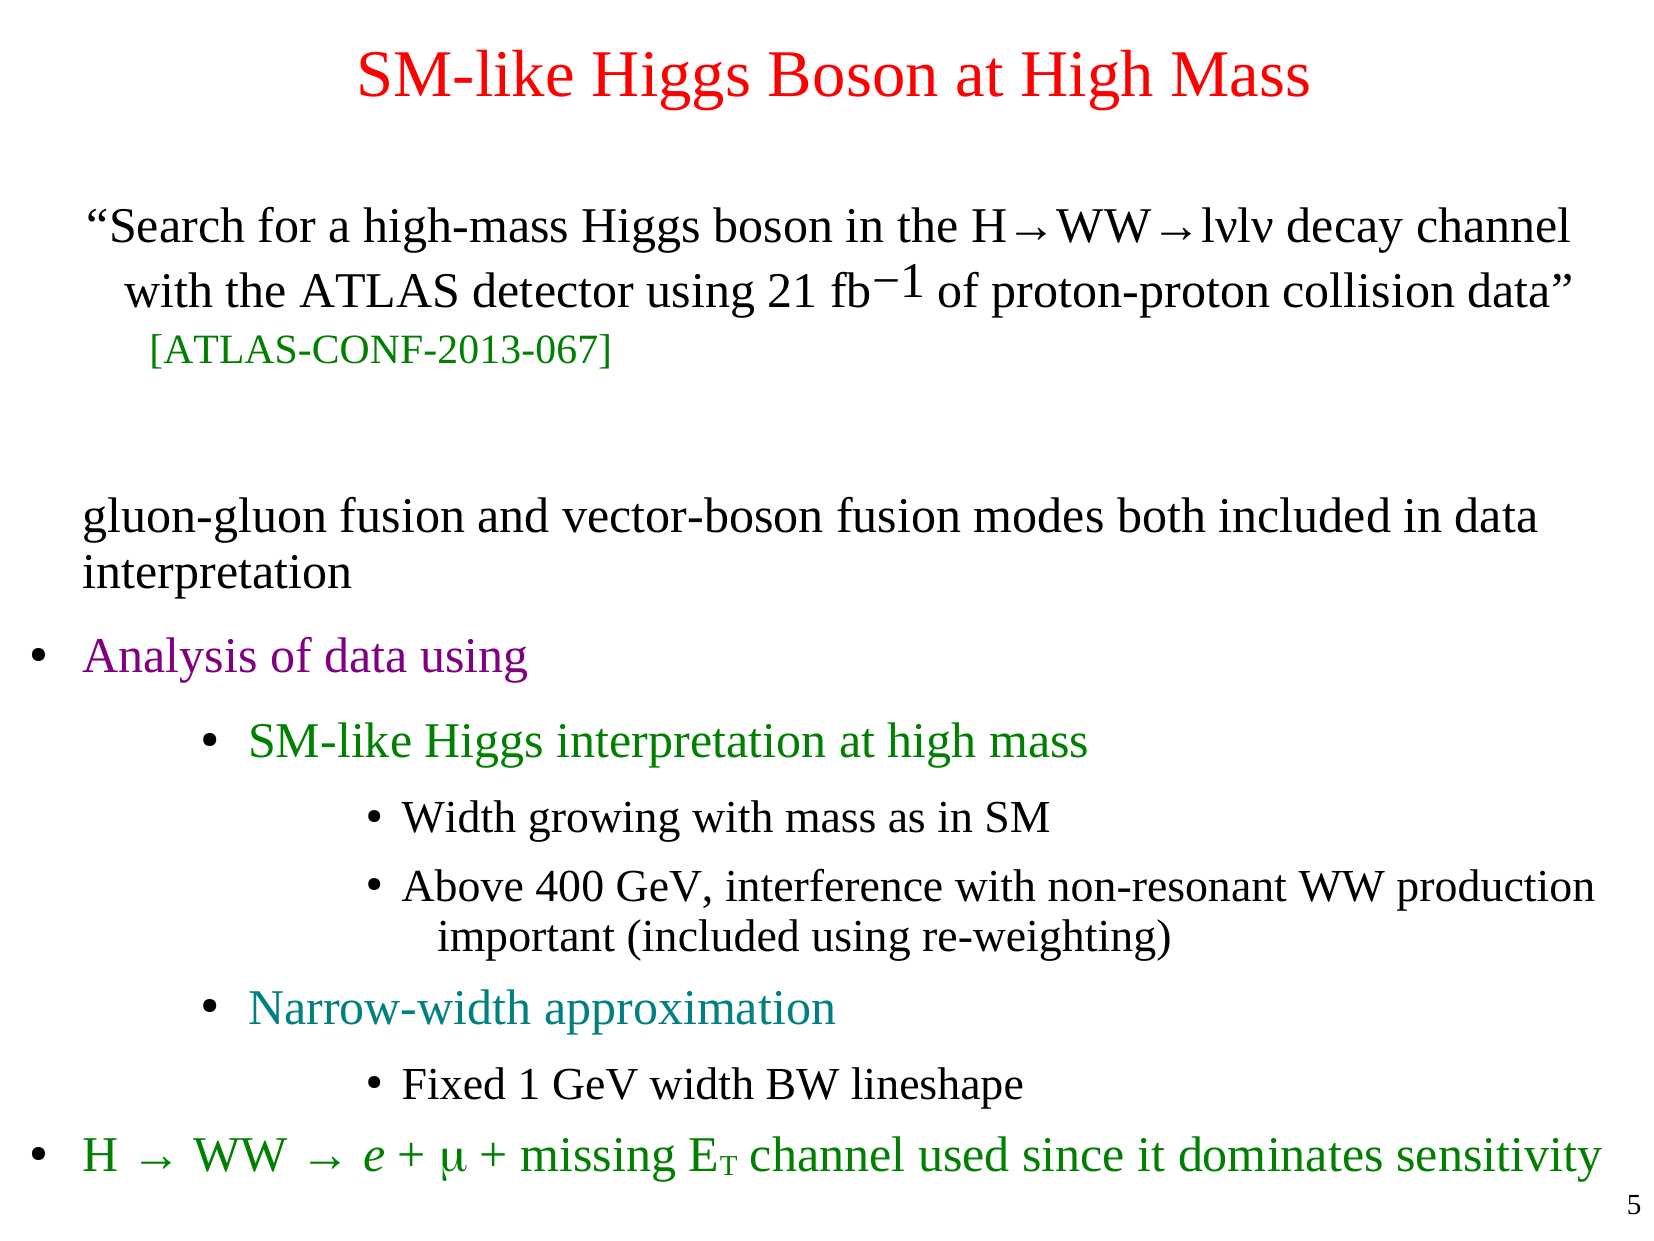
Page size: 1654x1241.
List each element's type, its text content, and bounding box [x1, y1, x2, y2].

title SM-like Higgs Boson at High Mass [128, 5, 1541, 144]
list “Search for a high-mass Higgs boson in the H→WW→lνlν decay channel with the ATLAS detector using 21 fb−1 of proton-proton collision data” [ATLAS-CONF-2013-067] gluon-gluon fusion and vector-boson fusion modes both included in data interpretation Analysis of data using SM-like Higgs interpretation at high mass Width growing with mass as in SM Above 400 GeV, interference with non-resonant WW production important (included using re-weighting) Narrow-width approximation Fixed 1 GeV width BW lineshape H → WW → e + μ + missing ET channel used since it dominates sensitivity [11, 197, 1647, 1241]
